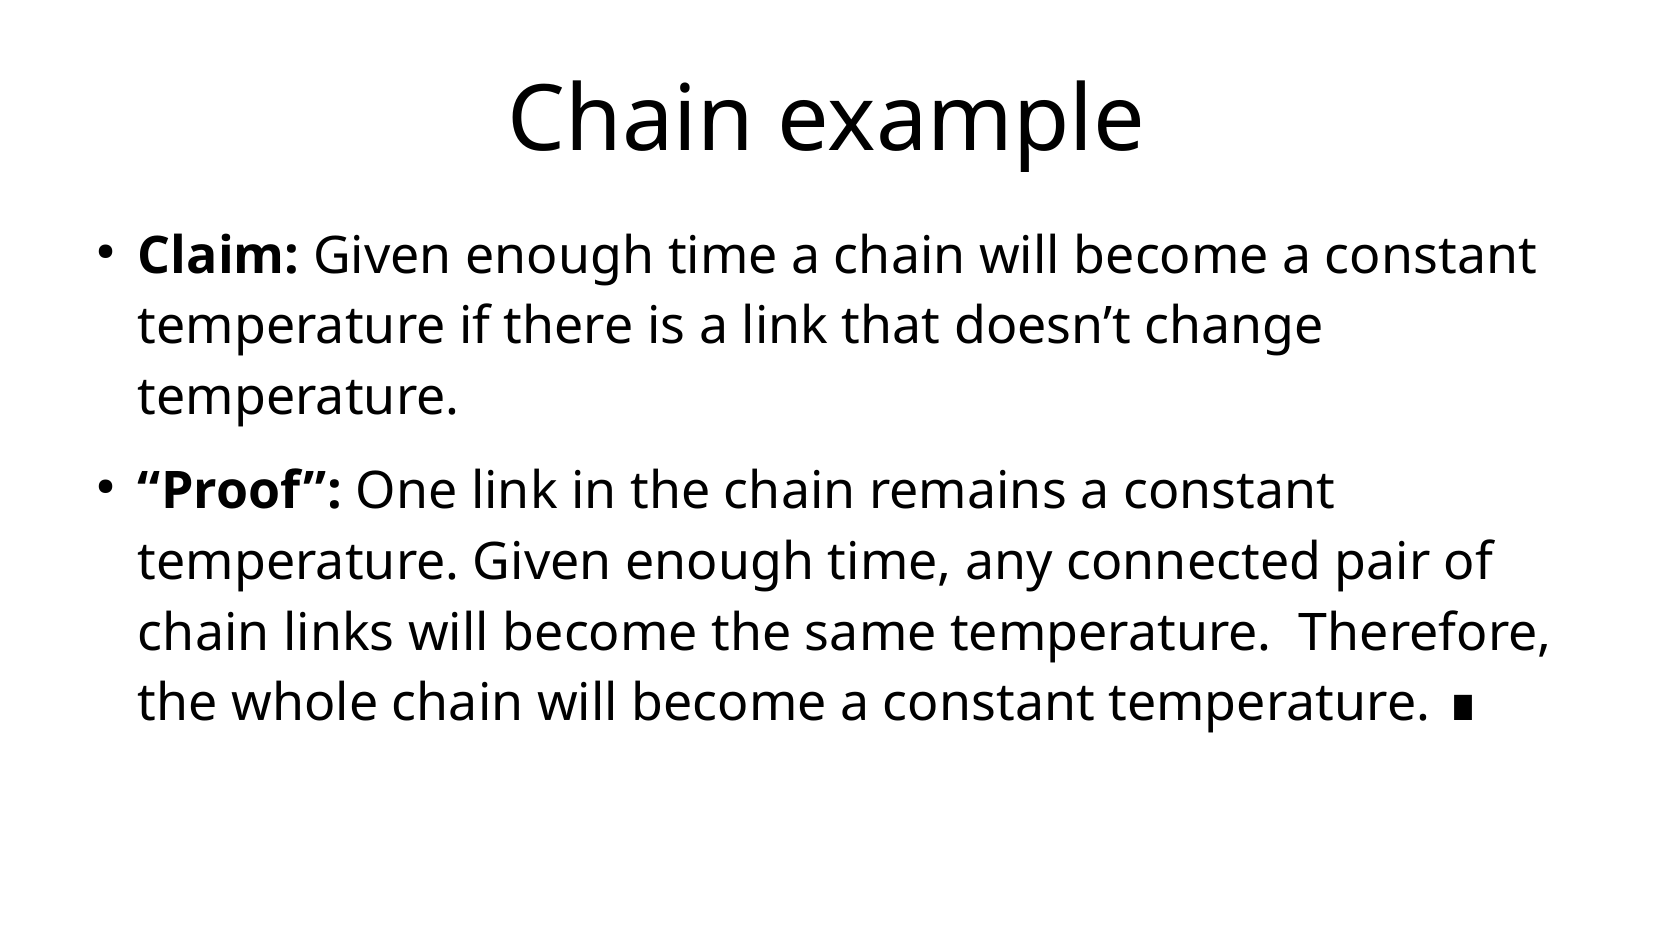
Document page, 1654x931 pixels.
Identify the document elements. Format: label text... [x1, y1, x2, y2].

list Claim: Given enough time a chain will become a constant temperature if there is a link that doesn’t change temperature. “Proof”: One link in the chain remains a constant temperature. Given enough time, any connected pair of chain links will become the same temperature. Therefore, the whole chain will become a constant temperature. ∎ [82, 217, 1571, 758]
title Chain example [82, 37, 1571, 193]
